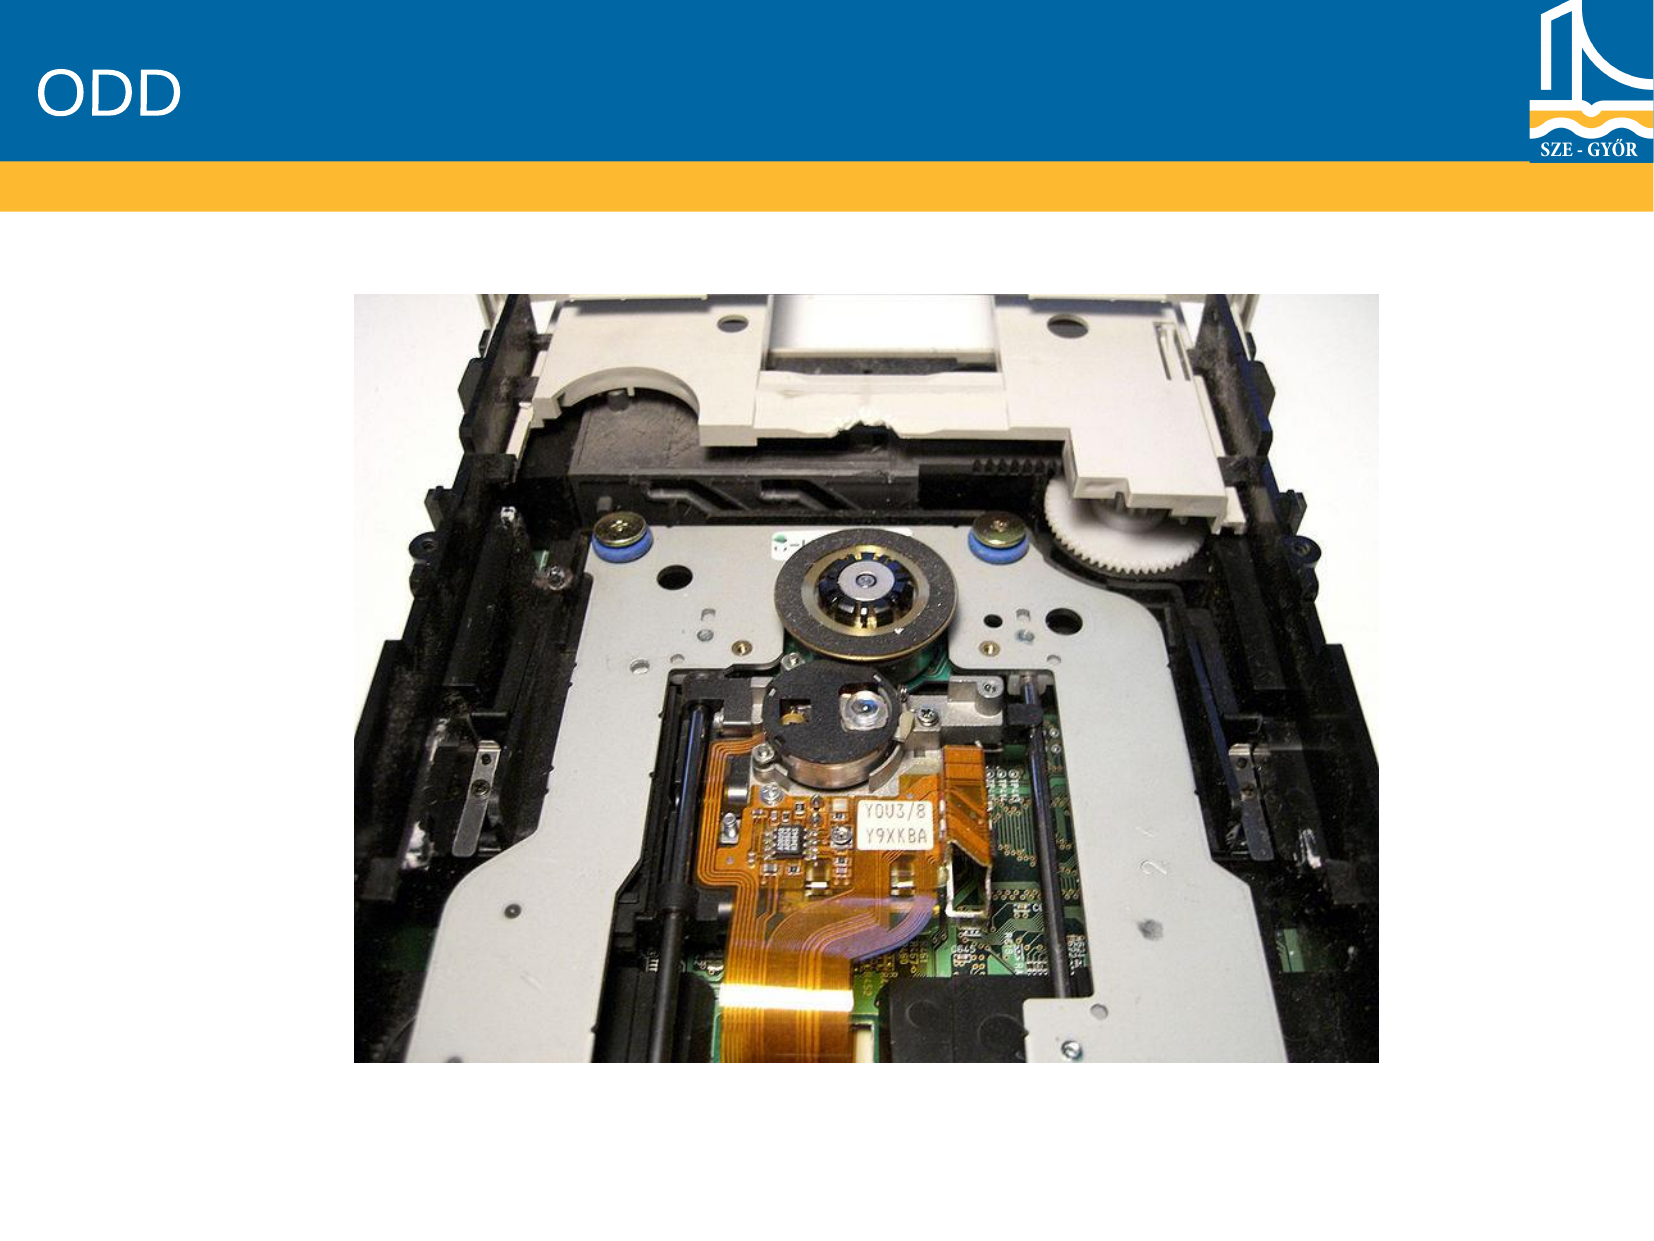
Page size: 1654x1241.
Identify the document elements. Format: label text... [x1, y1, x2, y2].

picture [1529, 0, 1654, 163]
picture [354, 294, 1379, 1063]
text_box ODD [34, 48, 1524, 144]
